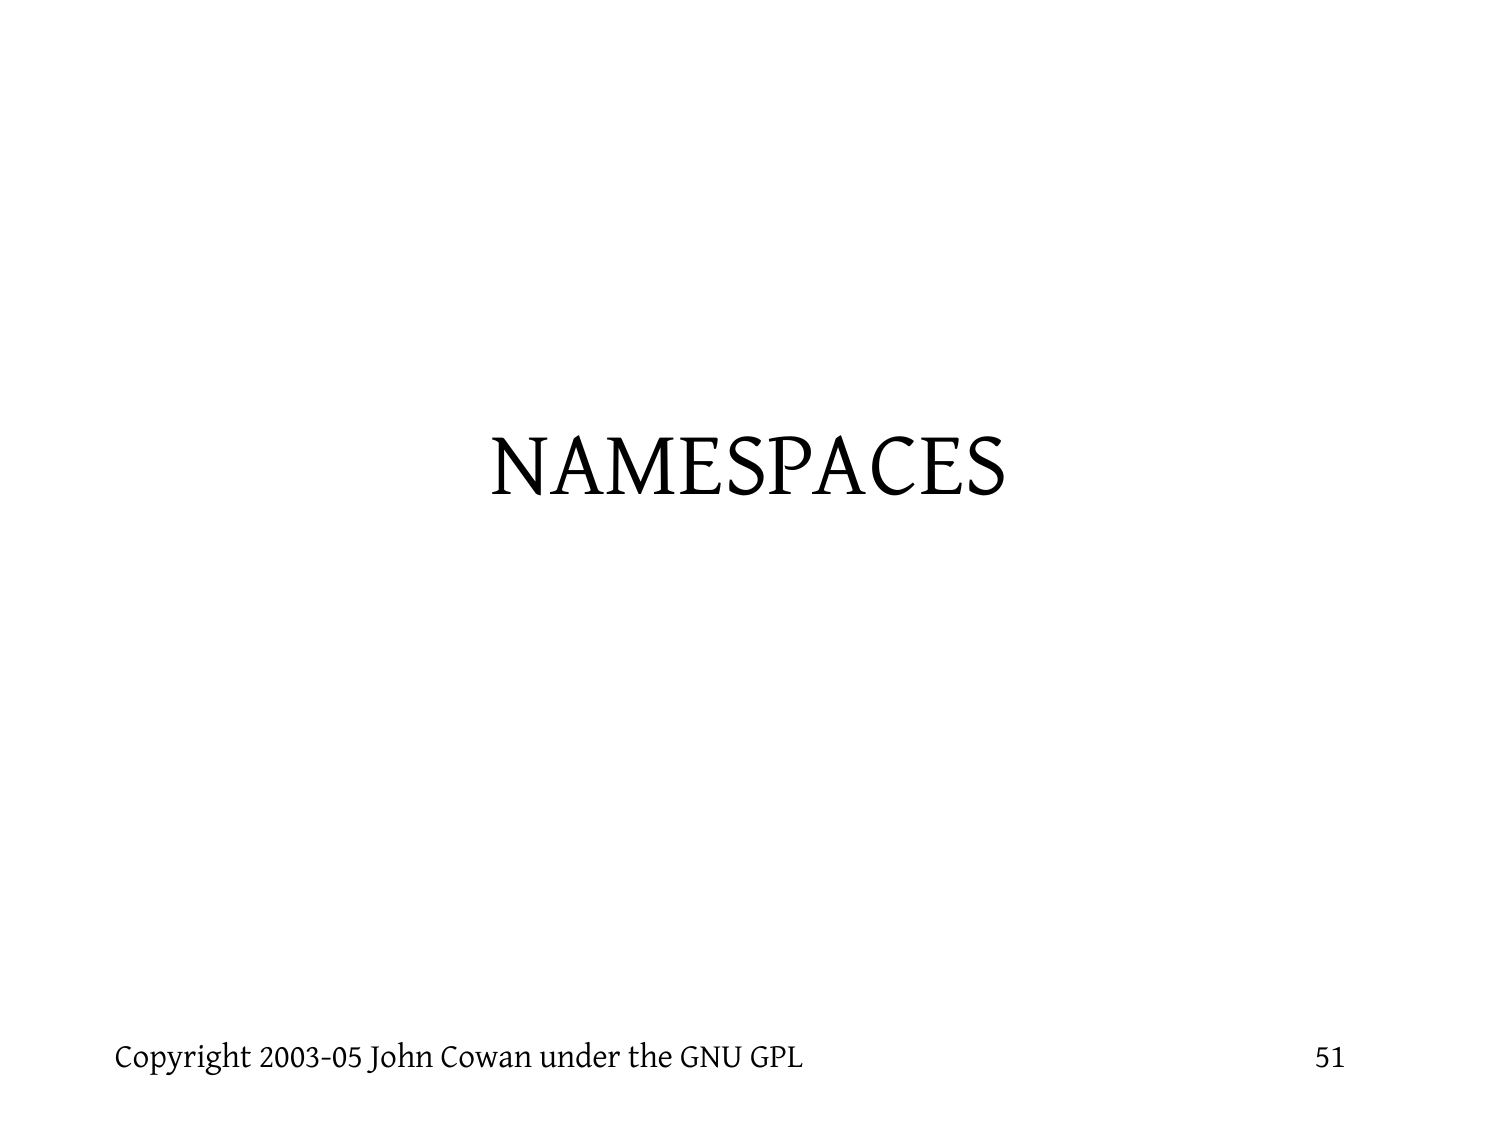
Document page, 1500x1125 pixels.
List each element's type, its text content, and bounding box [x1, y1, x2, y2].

title NAMESPACES [112, 374, 1388, 563]
